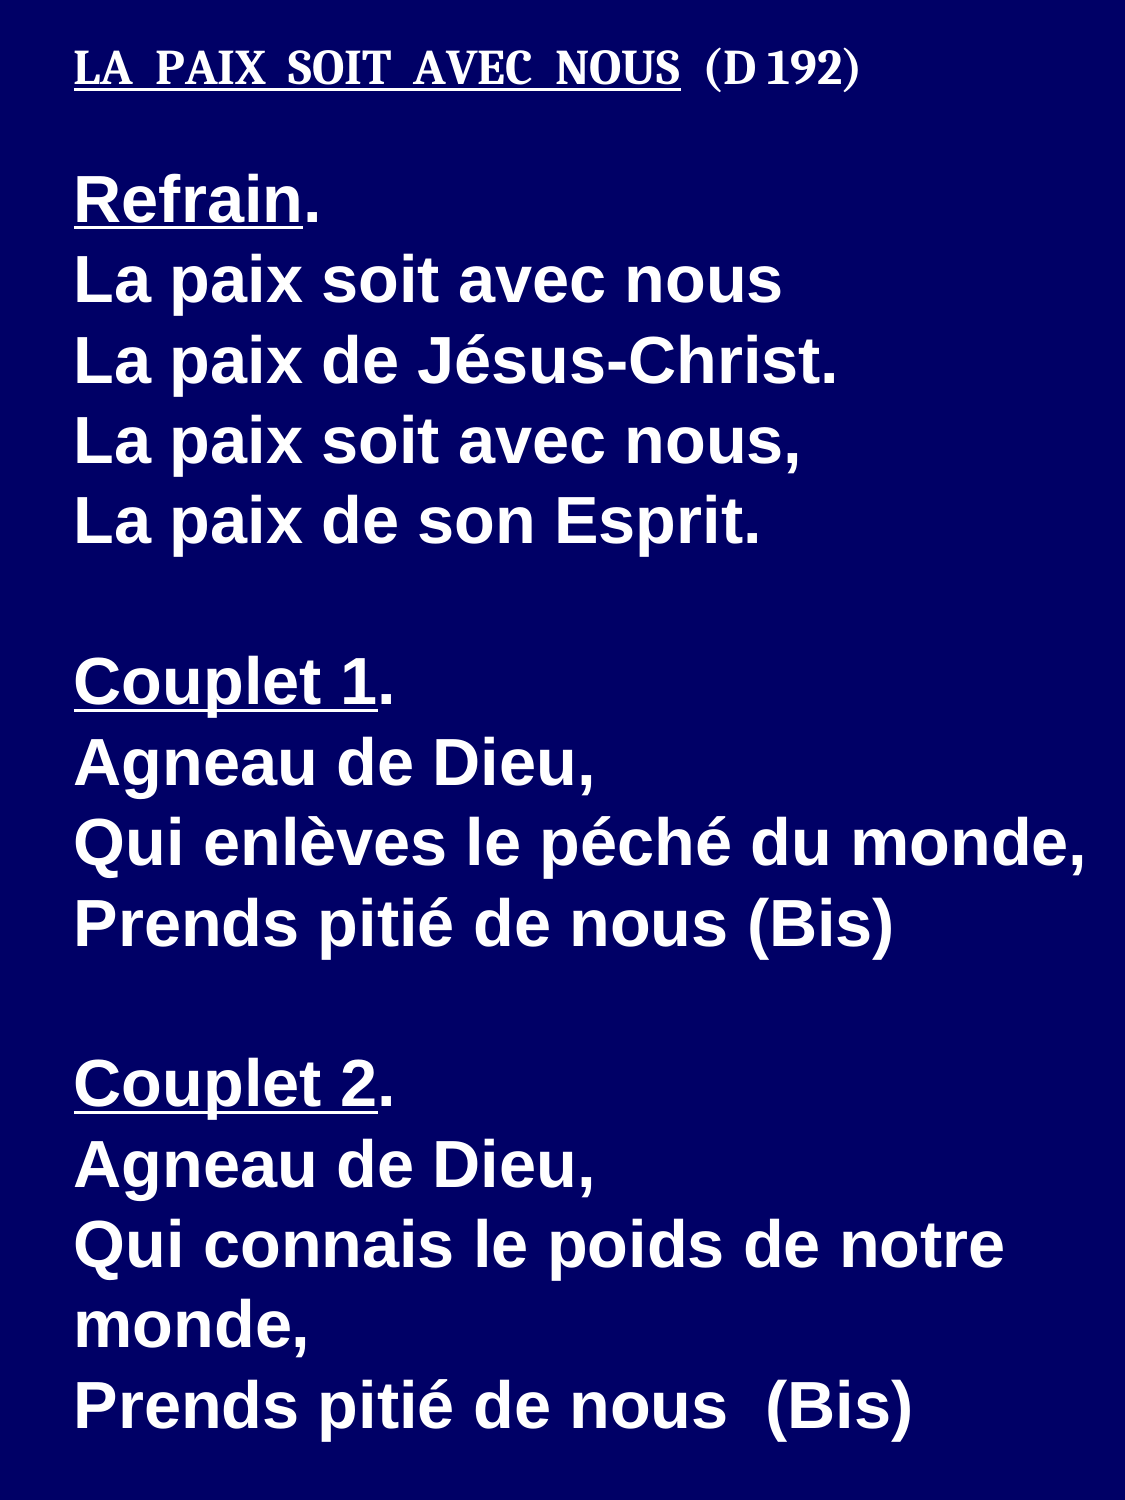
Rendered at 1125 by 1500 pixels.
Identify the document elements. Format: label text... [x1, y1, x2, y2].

text_box LA PAIX SOIT AVEC NOUS (D 192) Refrain. La paix soit avec nous La paix de Jésus-Christ. La paix soit avec nous, La paix de son Esprit. Couplet 1. Agneau de Dieu, Qui enlèves le péché du monde, Prends pitié de nous (Bis) Couplet 2. Agneau de Dieu, Qui connais le poids de notre monde, Prends pitié de nous (Bis) [59, 26, 1125, 1450]
